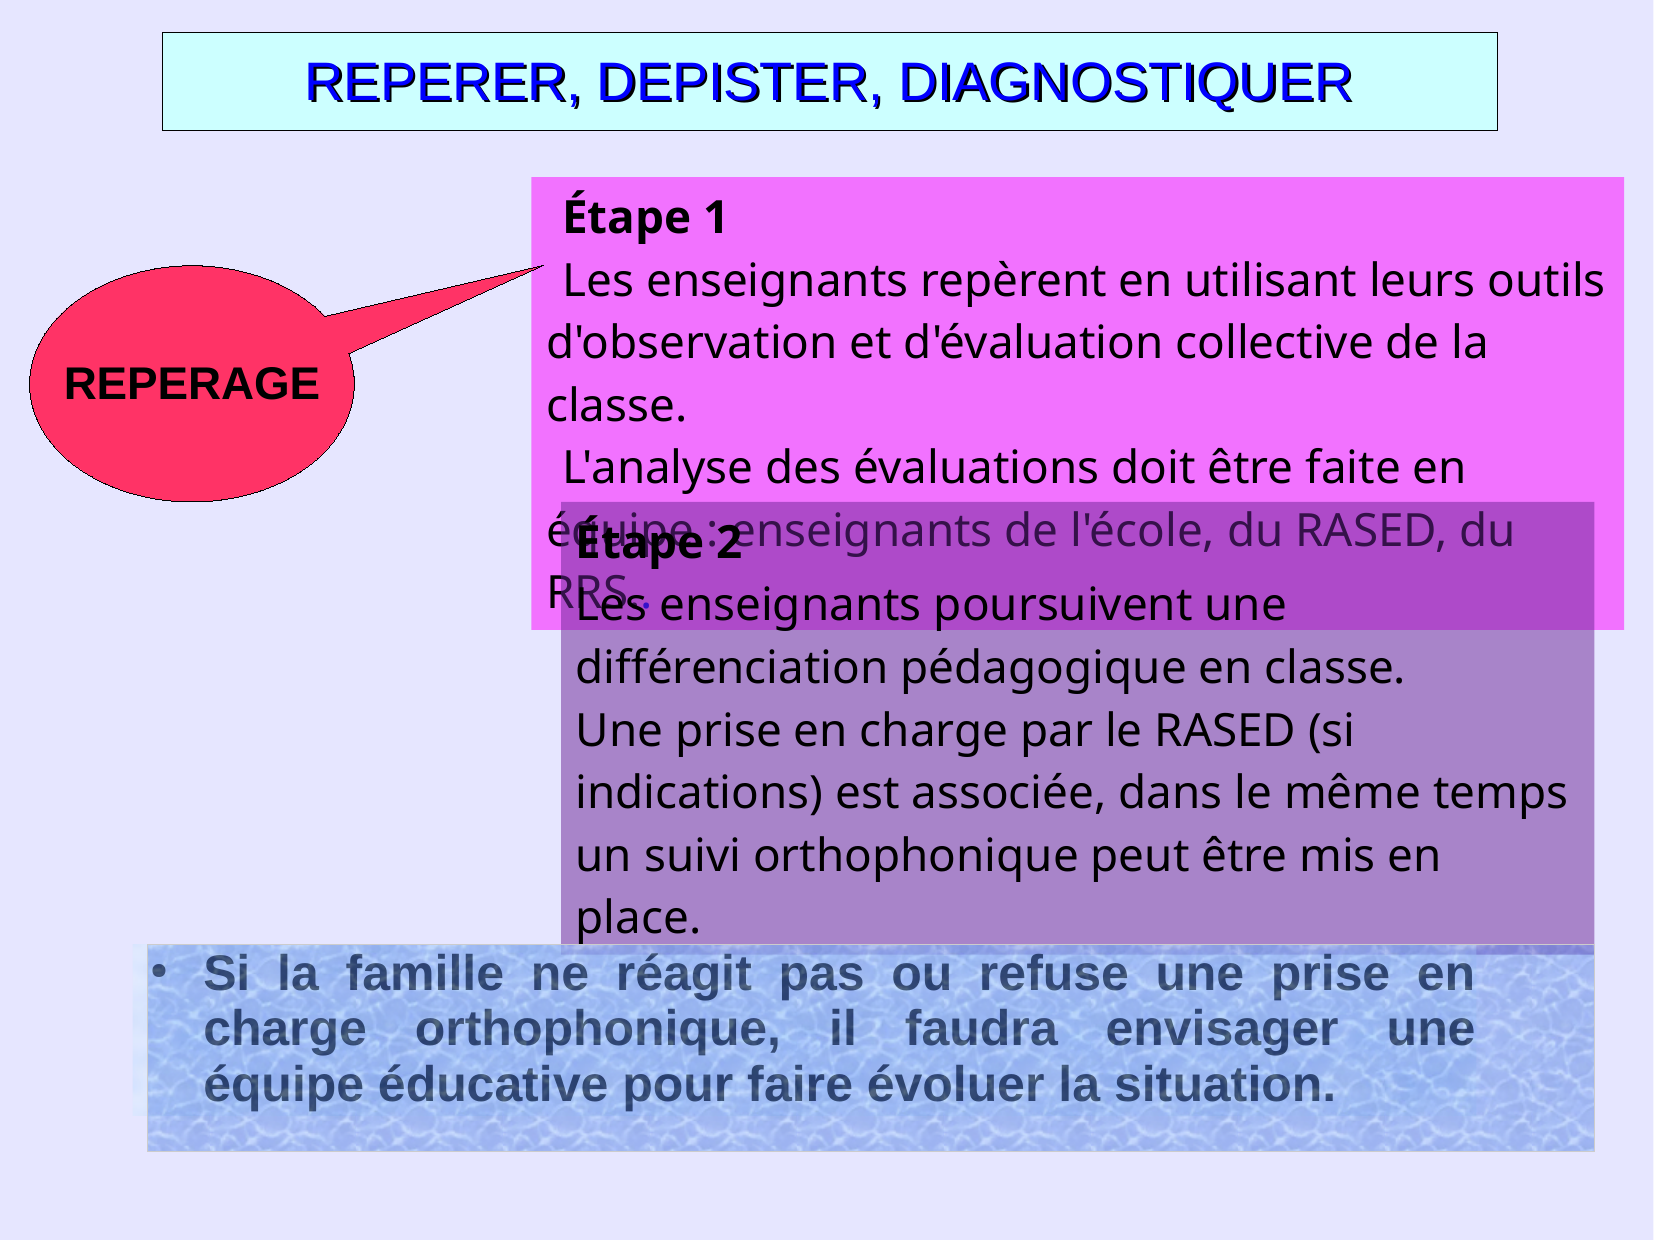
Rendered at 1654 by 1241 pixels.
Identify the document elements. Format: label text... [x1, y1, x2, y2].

text_box Étape 2 Les enseignants poursuivent une différenciation pédagogique en classe. Une prise en charge par le RASED (si indications) est associée, dans le même temps un suivi orthophonique peut être mis en place. [561, 501, 1595, 857]
text_box Étape 1 Les enseignants repèrent en utilisant leurs outils d'observation et d'évaluation collective de la classe. L'analyse des évaluations doit être faite en équipe : enseignants de l'école, du RASED, du RRS.. [531, 177, 1625, 473]
text_box [147, 944, 1595, 1152]
text_box REPERAGE [29, 265, 544, 502]
text_box REPERER, DEPISTER, DIAGNOSTIQUER [162, 32, 1498, 131]
